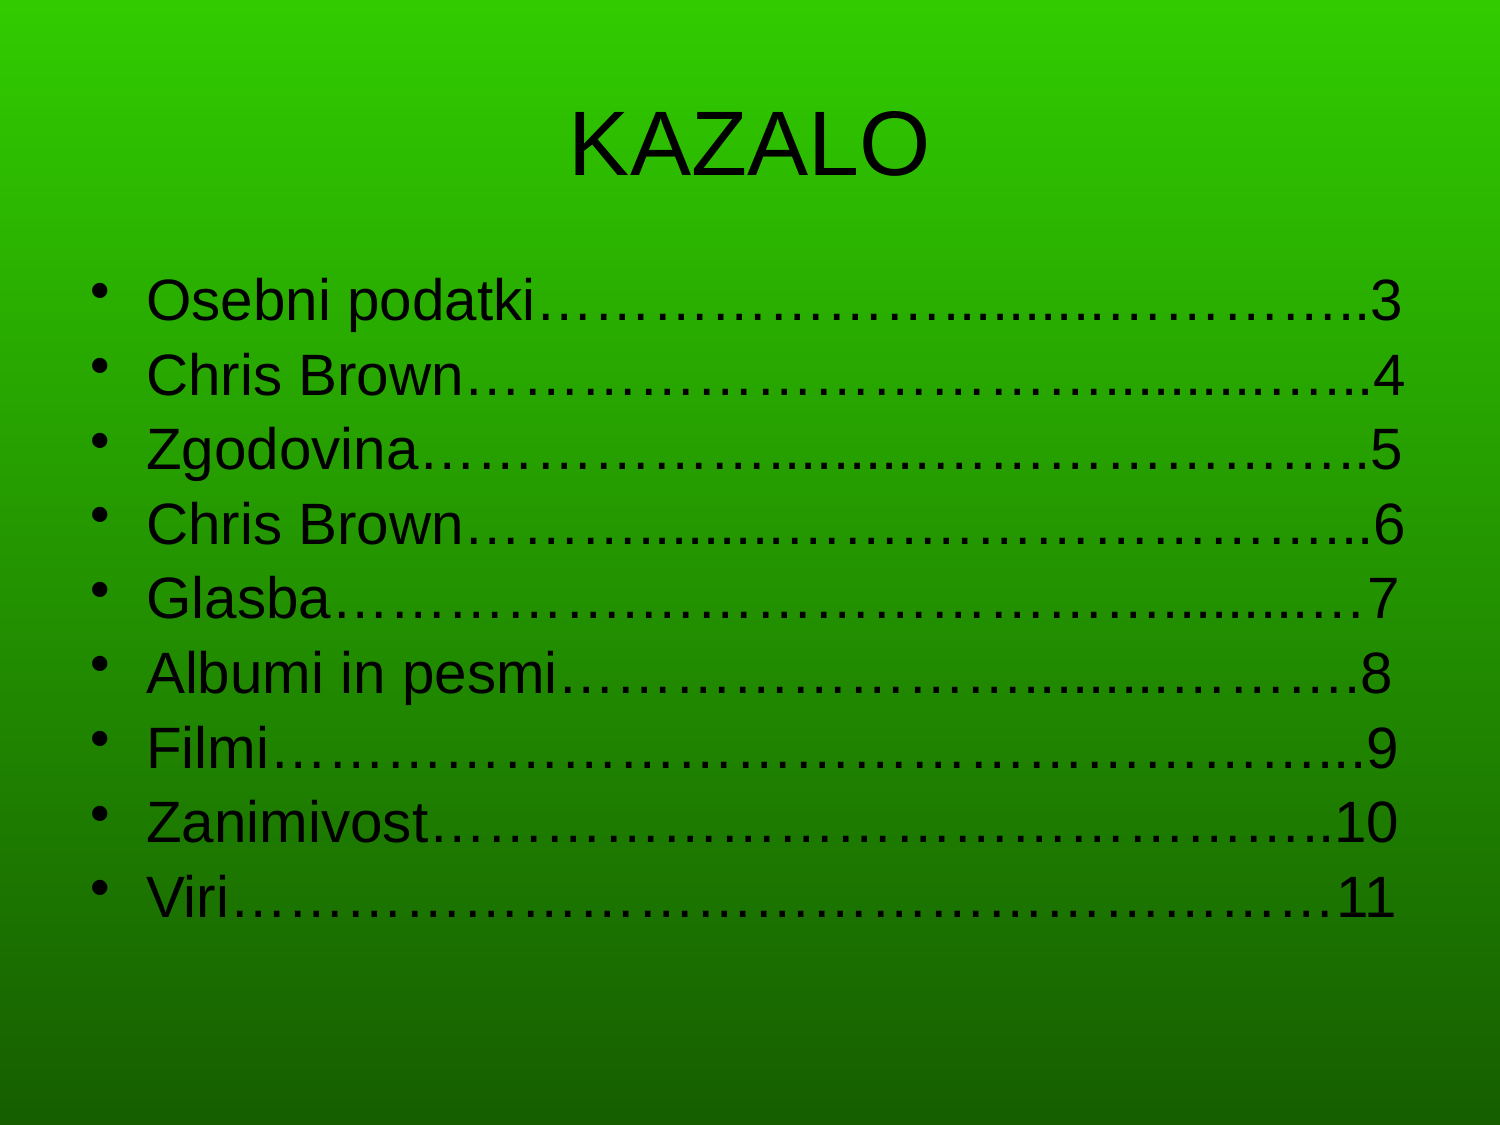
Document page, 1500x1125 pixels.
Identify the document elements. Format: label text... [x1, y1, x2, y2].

title KAZALO [75, 45, 1425, 233]
list Osebni podatki…………………..........…………..3 Chris Brown……………………………..........…...4 Zgodovina………………..........…………………..5 Chris Brown……….........…….…………………...6 Glasba…………….……………………….........…7 Albumi in pesmi…………………….........……….8 Filmi………………………………………………...9 Zanimivost………………………………………..10 Viri…………………………………………………11 [75, 262, 1425, 1005]
